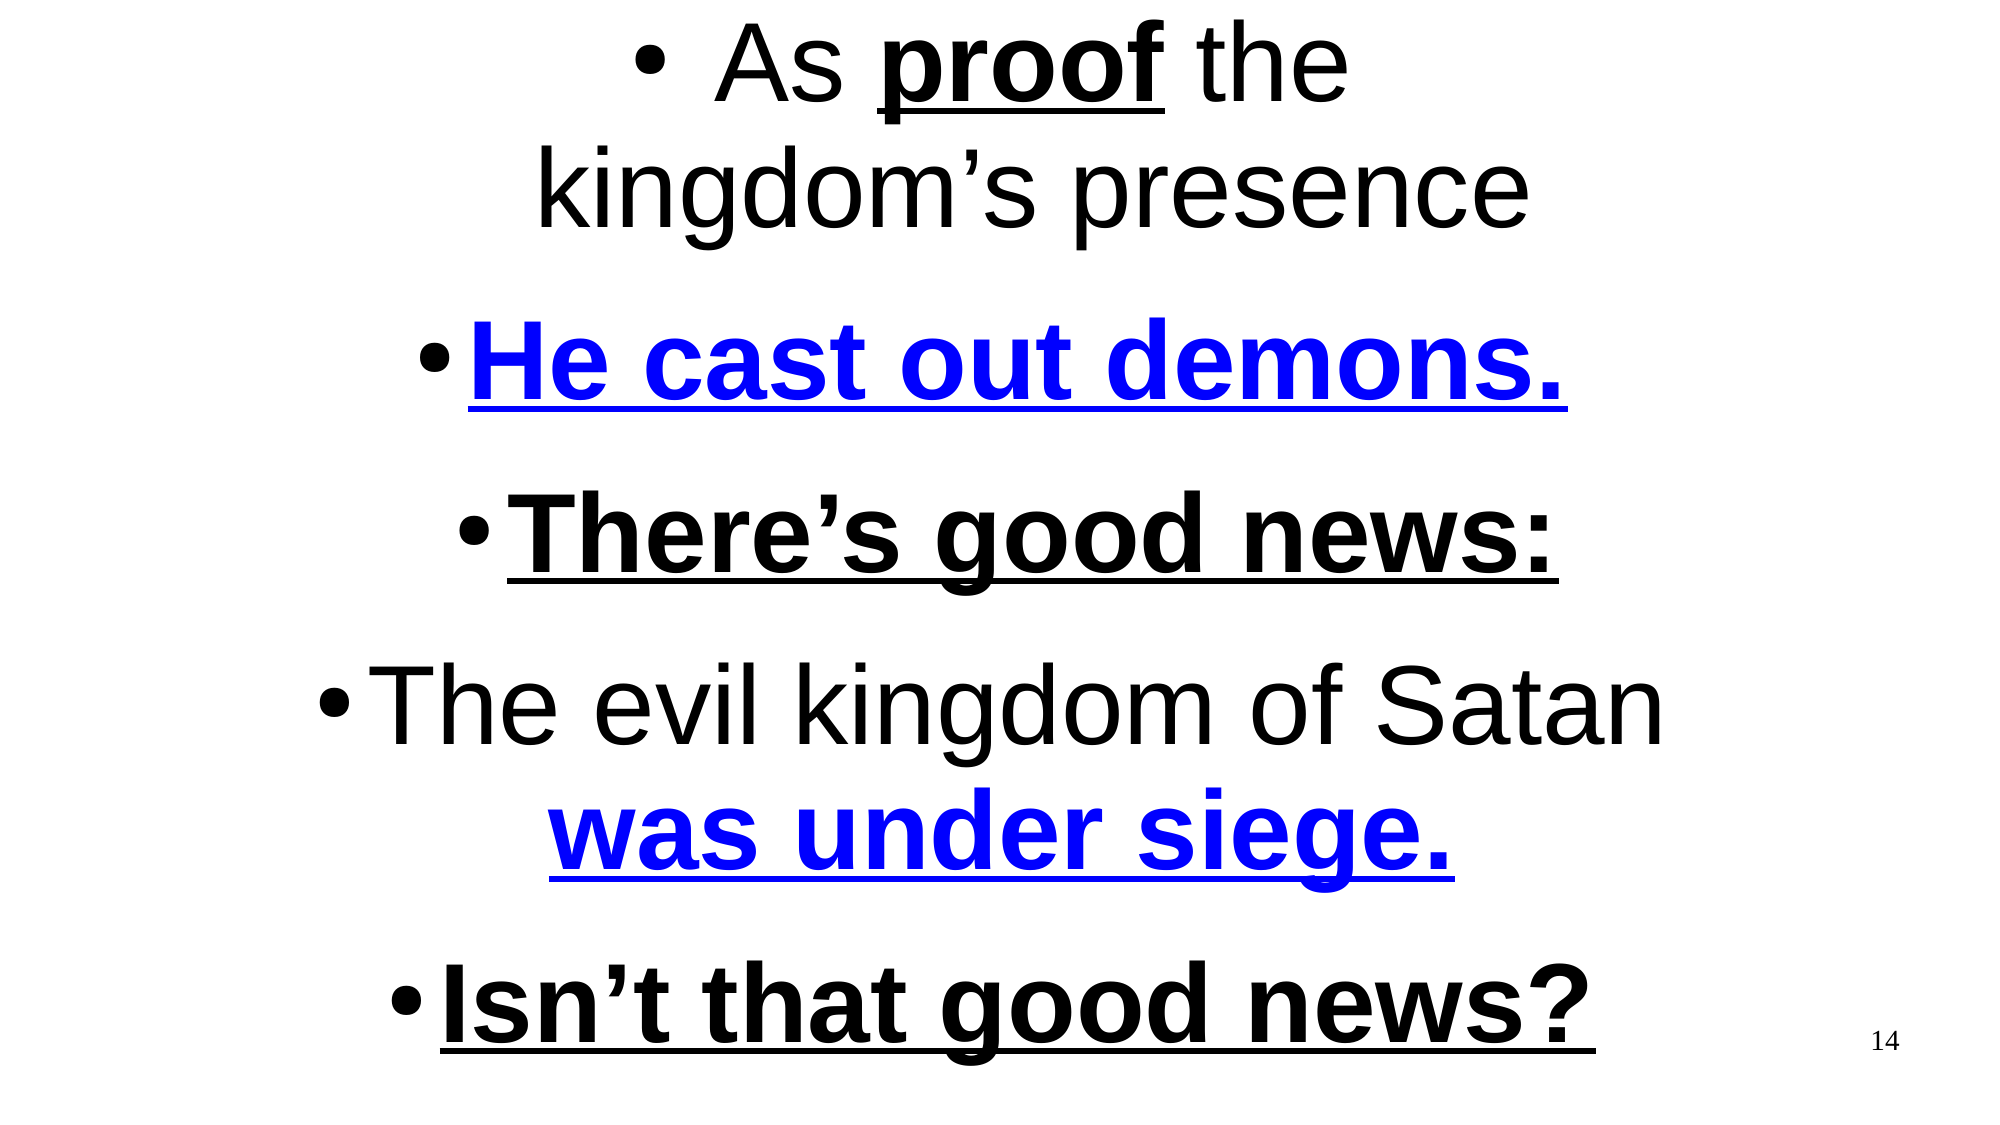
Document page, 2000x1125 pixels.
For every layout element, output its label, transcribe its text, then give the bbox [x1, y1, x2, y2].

list As proof the kingdom’s presence He cast out demons. There’s good news: The evil kingdom of Satan was under siege. Isn’t that good news? [0, 0, 1996, 1123]
